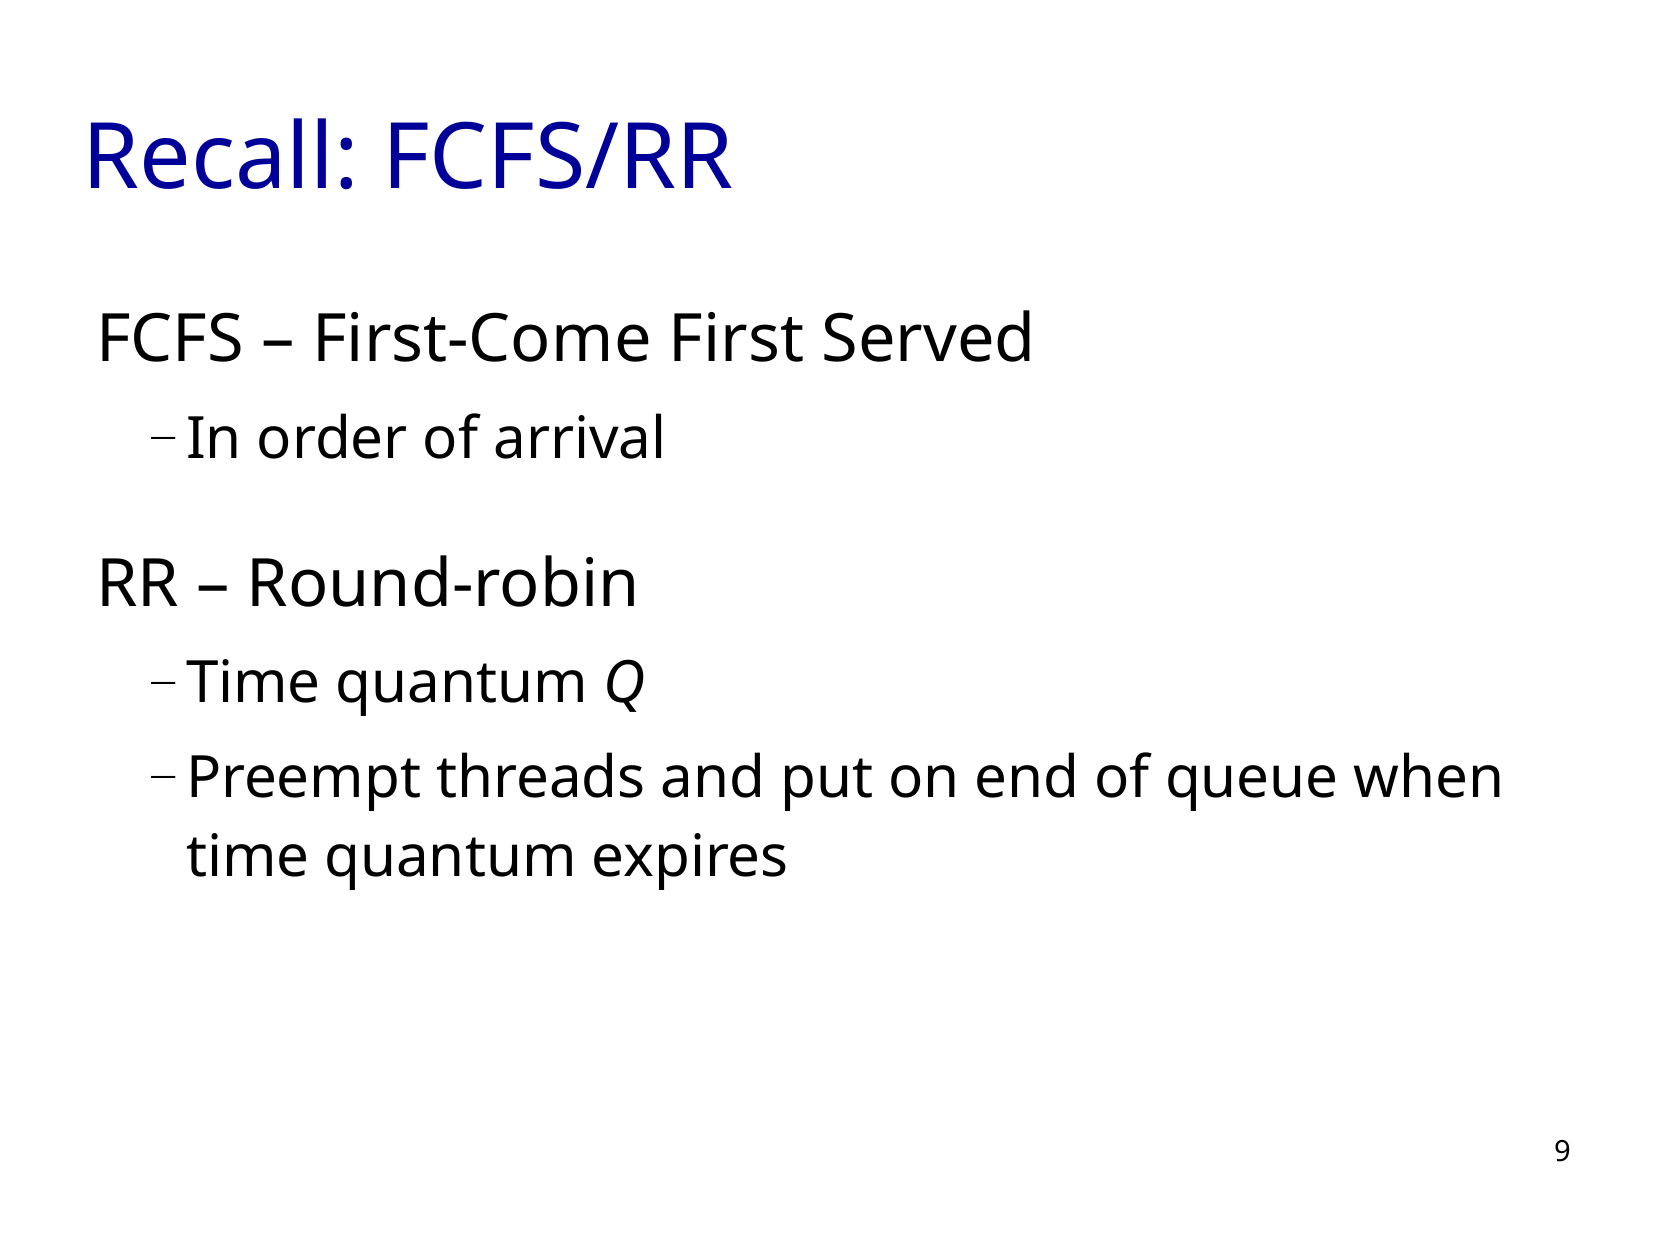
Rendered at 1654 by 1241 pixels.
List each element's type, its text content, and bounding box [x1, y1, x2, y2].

list FCFS – First-Come First Served In order of arrival RR – Round-robin Time quantum Q Preempt threads and put on end of queue when time quantum expires [60, 290, 1571, 1096]
title Recall: FCFS/RR [82, 49, 1571, 257]
